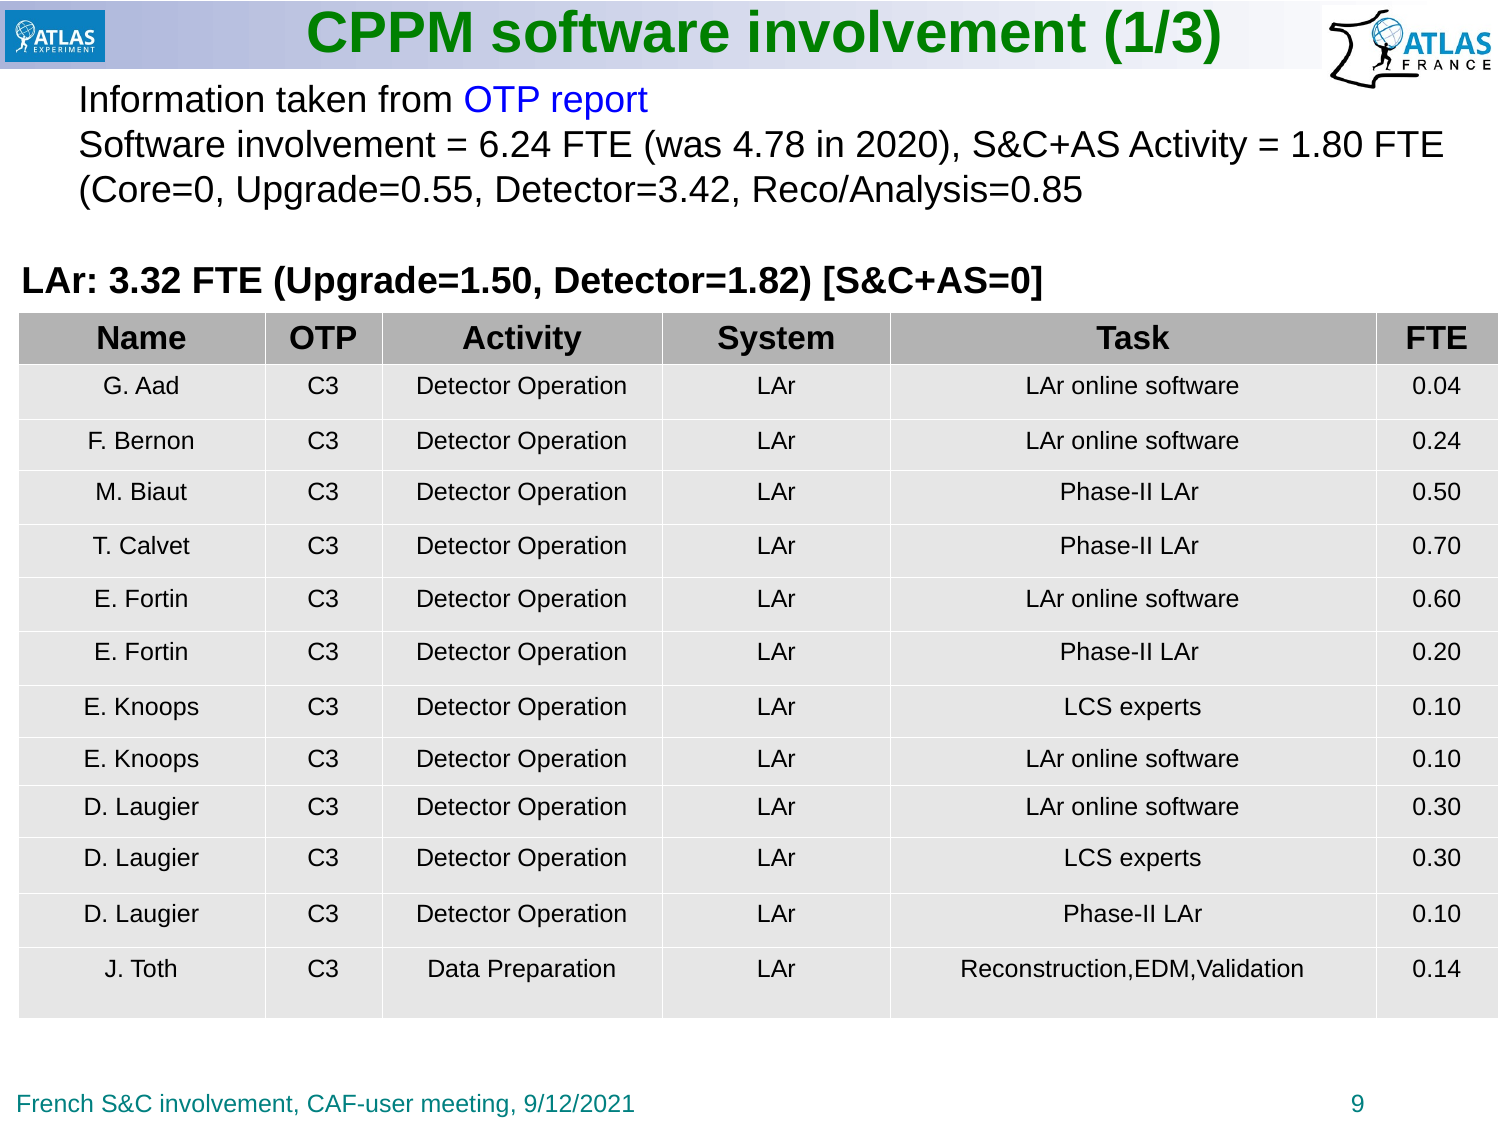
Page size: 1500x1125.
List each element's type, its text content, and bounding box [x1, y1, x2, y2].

table_cell C3 [266, 786, 382, 837]
table_cell D. Laugier [19, 894, 265, 947]
table_cell C3 [266, 686, 382, 737]
table_cell C3 [266, 948, 382, 1018]
table_cell 0.10 [1377, 686, 1498, 737]
table_cell Reconstruction,EDM,Validation [891, 948, 1376, 1018]
table_cell 0.30 [1377, 786, 1498, 837]
table_cell E. Fortin [19, 578, 265, 631]
table_cell G. Aad [19, 365, 265, 419]
table_cell LAr [663, 471, 890, 524]
text_box CPPM software involvement (1/3) [17, 0, 1500, 118]
table_cell Detector Operation [383, 365, 662, 419]
table_cell Detector Operation [383, 786, 662, 837]
table_cell 0.20 [1377, 632, 1498, 685]
table_header System [663, 345, 890, 364]
table_cell 0.30 [1377, 838, 1498, 893]
table_cell Detector Operation [383, 632, 662, 685]
table_cell Phase-II LAr [891, 471, 1376, 524]
table_cell J. Toth [19, 948, 265, 1018]
table_cell 0.50 [1377, 471, 1498, 524]
table_header Activity [383, 345, 662, 364]
table_cell C3 [266, 365, 382, 419]
table_cell LAr [663, 894, 890, 947]
table_cell C3 [266, 894, 382, 947]
table_cell C3 [266, 471, 382, 524]
table_cell LAr online software [891, 420, 1376, 470]
text_box Information taken from OTP report Software involvement = 6.24 FTE (was 4.78 in 2020), S&C+AS Activity = 1.80 FTE (Core=0, Upgrade=0.55, Detector=3.42, Reco/Analysis=0.85 [63, 67, 1500, 247]
table_cell Detector Operation [383, 838, 662, 893]
table_cell LAr online software [891, 786, 1376, 837]
table_header FTE [1377, 313, 1498, 364]
table_cell 0.60 [1377, 578, 1498, 631]
table_cell LAr [663, 365, 890, 419]
table_cell Phase-II LAr [891, 632, 1376, 685]
table_cell Detector Operation [383, 525, 662, 577]
table_cell LCS experts [891, 686, 1376, 737]
table_cell E. Knoops [19, 686, 265, 737]
table_header OTP [266, 345, 382, 364]
table_cell 0.24 [1377, 420, 1498, 470]
table_cell LAr [663, 838, 890, 893]
table_cell D. Laugier [19, 786, 265, 837]
table_cell M. Biaut [19, 471, 265, 524]
table_cell Detector Operation [383, 578, 662, 631]
table_cell LAr [663, 738, 890, 785]
table_cell C3 [266, 420, 382, 470]
table_cell LAr online software [891, 578, 1376, 631]
table_header Task [891, 313, 1376, 364]
table_cell 0.70 [1377, 525, 1498, 577]
table_cell Data Preparation [383, 948, 662, 1018]
table_cell LAr [663, 632, 890, 685]
table_cell C3 [266, 525, 382, 577]
table_cell LAr [663, 686, 890, 737]
table_cell C3 [266, 838, 382, 893]
table_header Name [19, 345, 265, 364]
table_cell Detector Operation [383, 686, 662, 737]
table_cell C3 [266, 578, 382, 631]
table_cell LAr [663, 578, 890, 631]
table_cell T. Calvet [19, 525, 265, 577]
table_cell E. Fortin [19, 632, 265, 685]
table_cell LAr online software [891, 738, 1376, 785]
table_cell LAr [663, 786, 890, 837]
table_cell Detector Operation [383, 420, 662, 470]
table_cell Phase-II LAr [891, 894, 1376, 947]
text_box LAr: 3.32 FTE (Upgrade=1.50, Detector=1.82) [S&C+AS=0] [6, 248, 1188, 345]
table_cell C3 [266, 738, 382, 785]
table_cell 0.10 [1377, 738, 1498, 785]
table_cell LAr [663, 420, 890, 470]
table_cell D. Laugier [19, 838, 265, 893]
table_cell Phase-II LAr [891, 525, 1376, 577]
table_cell 0.14 [1377, 948, 1498, 1018]
table_cell 0.10 [1377, 894, 1498, 947]
table_cell C3 [266, 632, 382, 685]
table_cell LAr online software [891, 365, 1376, 419]
table_cell Detector Operation [383, 894, 662, 947]
table_cell Detector Operation [383, 738, 662, 785]
table_cell 0.04 [1377, 365, 1498, 419]
table_cell LAr [663, 948, 890, 1018]
table_cell F. Bernon [19, 420, 265, 470]
table_cell LAr [663, 525, 890, 577]
table_cell LCS experts [891, 838, 1376, 893]
picture [5, 10, 17, 62]
table_cell E. Knoops [19, 738, 265, 785]
table_cell Detector Operation [383, 471, 662, 524]
